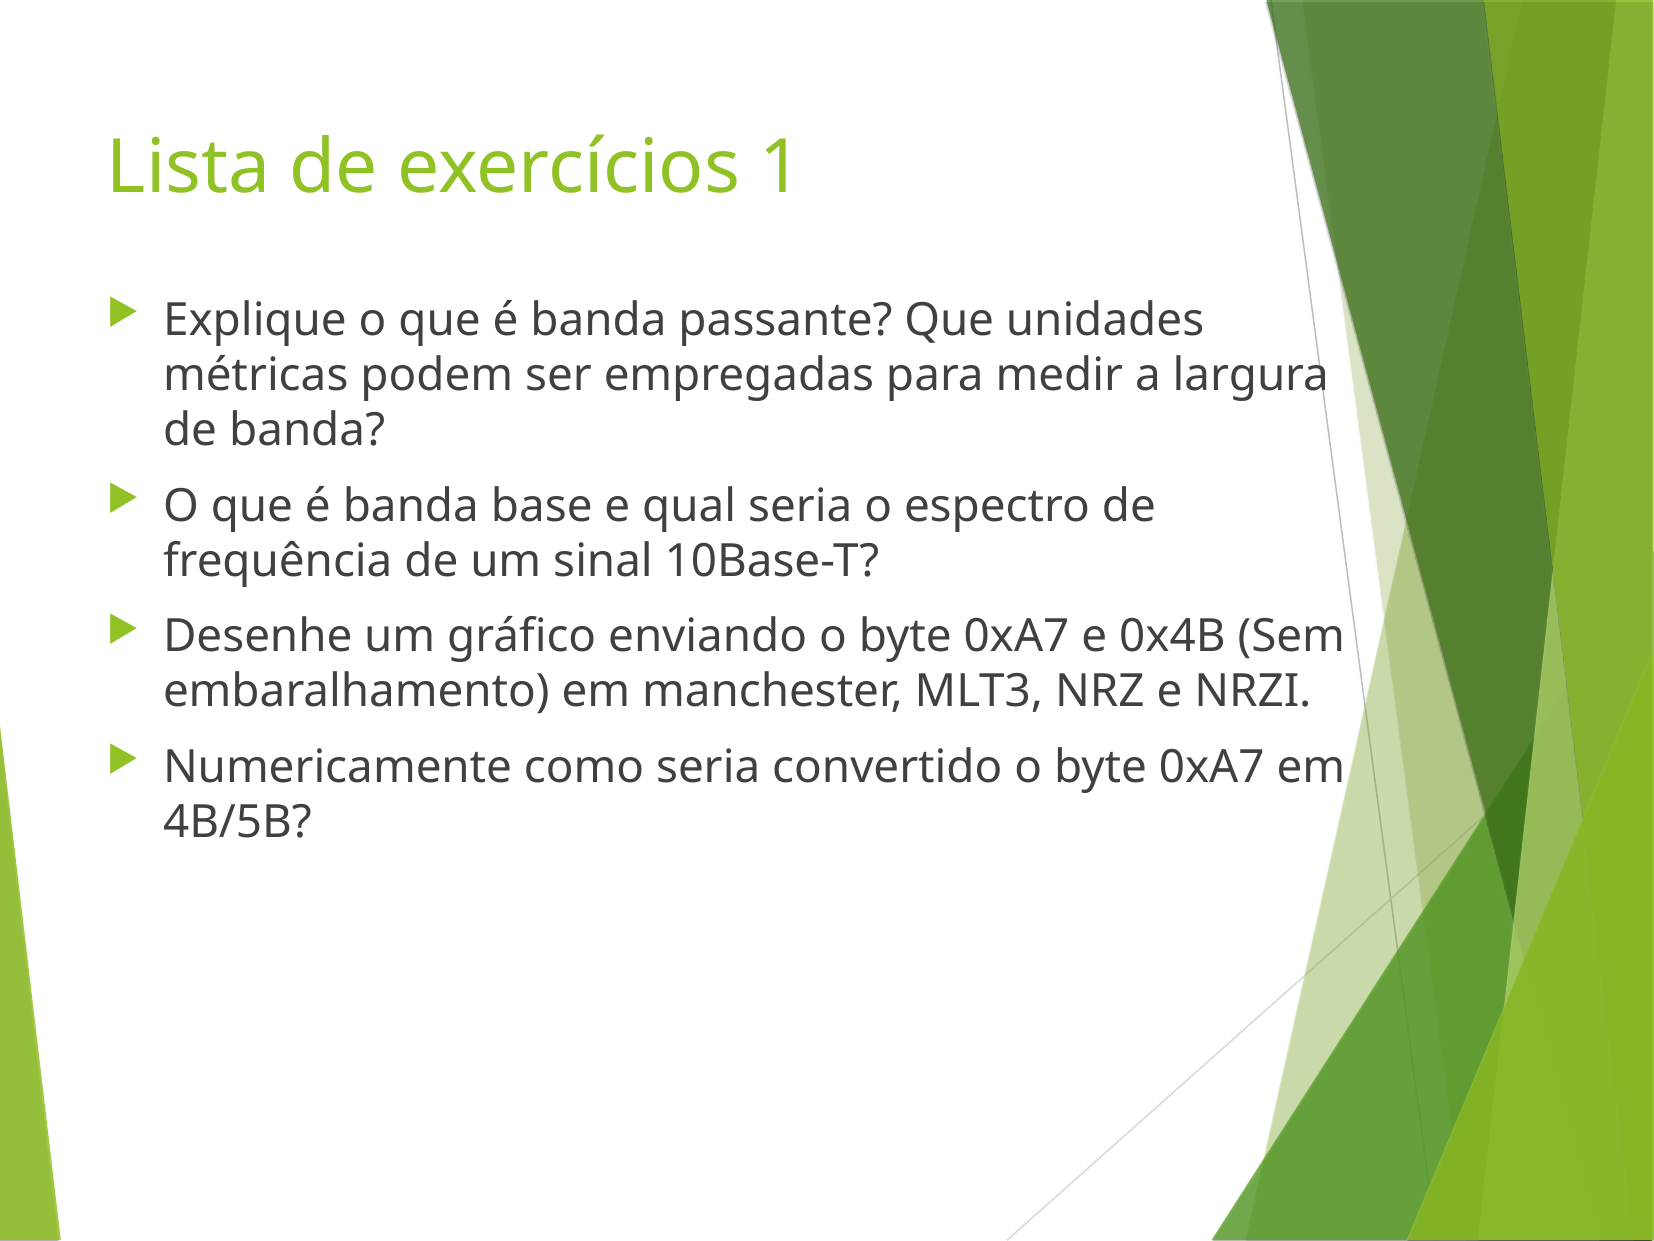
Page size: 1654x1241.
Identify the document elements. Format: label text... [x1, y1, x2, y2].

title Lista de exercícios 1 [91, 110, 1524, 349]
list Explique o que é banda passante? Que unidades métricas podem ser empregadas para medir a largura de banda? O que é banda base e qual seria o espectro de frequência de um sinal 10Base-T? Desenhe um gráfico enviando o byte 0xA7 e 0x4B (Sem embaralhamento) em manchester, MLT3, NRZ e NRZI. Numericamente como seria convertido o byte 0xA7 em 4B/5B? [91, 282, 1381, 1214]
